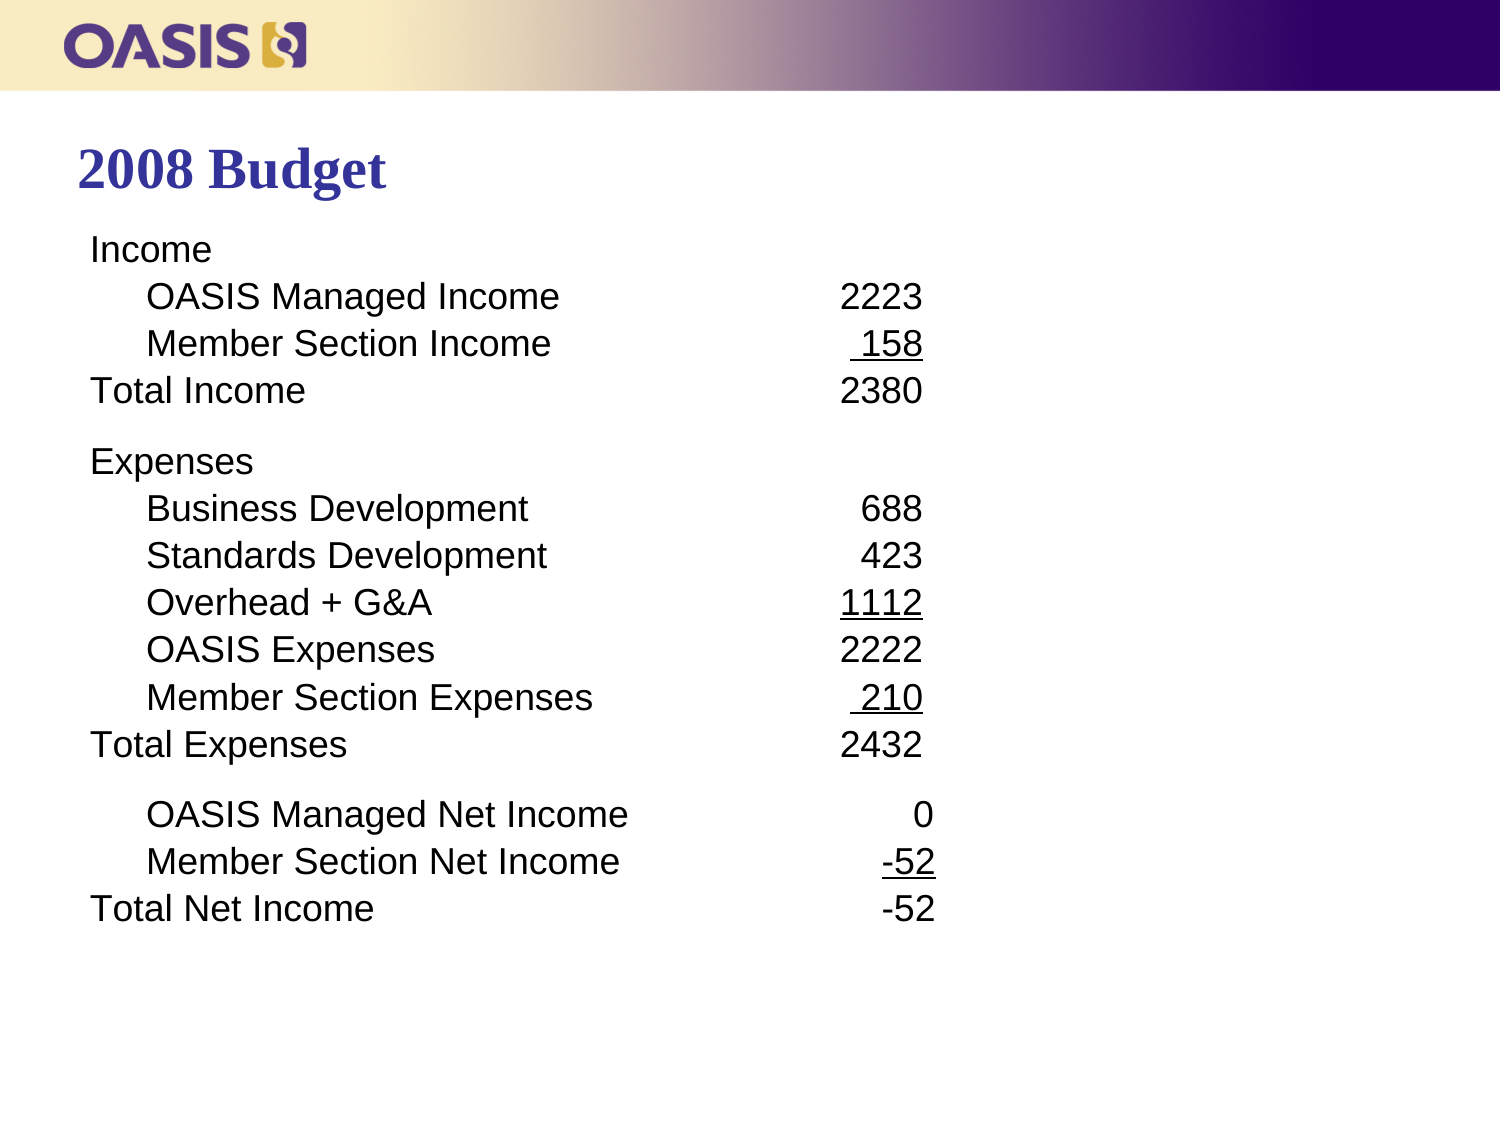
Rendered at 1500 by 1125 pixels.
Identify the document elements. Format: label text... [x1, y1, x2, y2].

picture [0, 0, 1500, 1125]
list Income OASIS Managed Income 2223 Member Section Income 158 Total Income 2380 Expenses Business Development 688 Standards Development 423 Overhead + G&A 1112 OASIS Expenses 2222 Member Section Expenses 210 Total Expenses 2432 OASIS Managed Net Income 0 Member Section Net Income -52 Total Net Income -52 [75, 224, 1426, 1005]
text_box 2008 Budget [62, 129, 403, 210]
